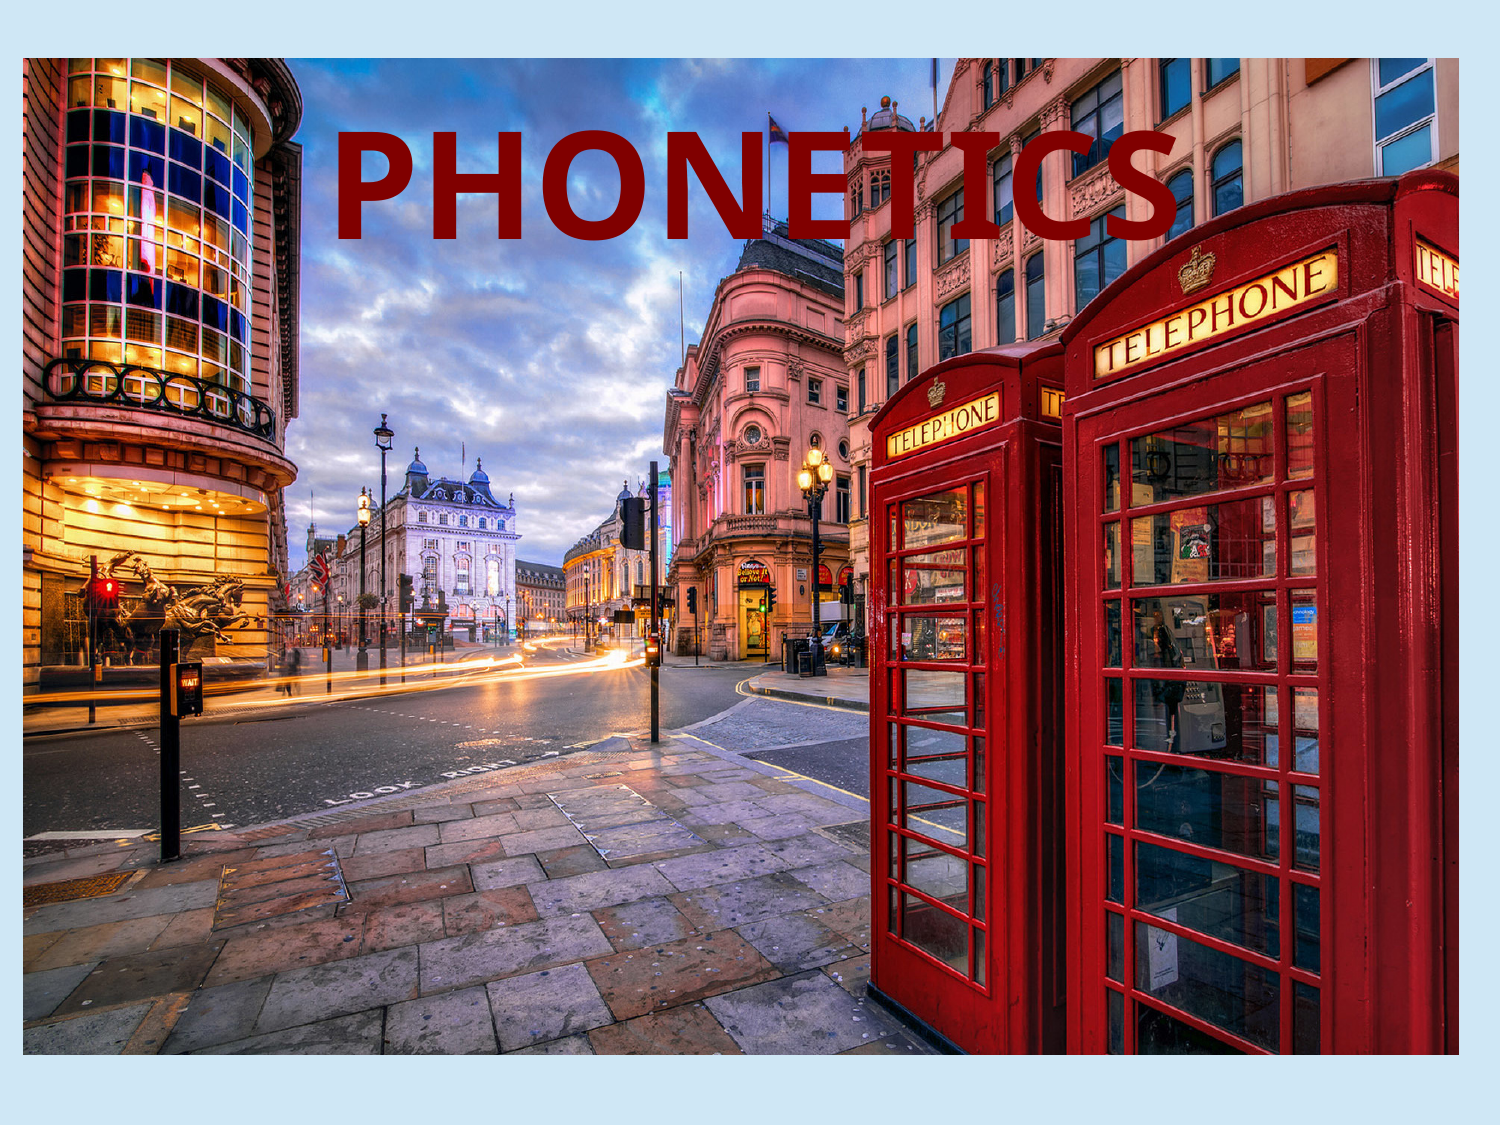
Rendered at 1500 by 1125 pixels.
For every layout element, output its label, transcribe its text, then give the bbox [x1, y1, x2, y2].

picture [23, 58, 1459, 1055]
title PHONETICS [117, 82, 1393, 324]
